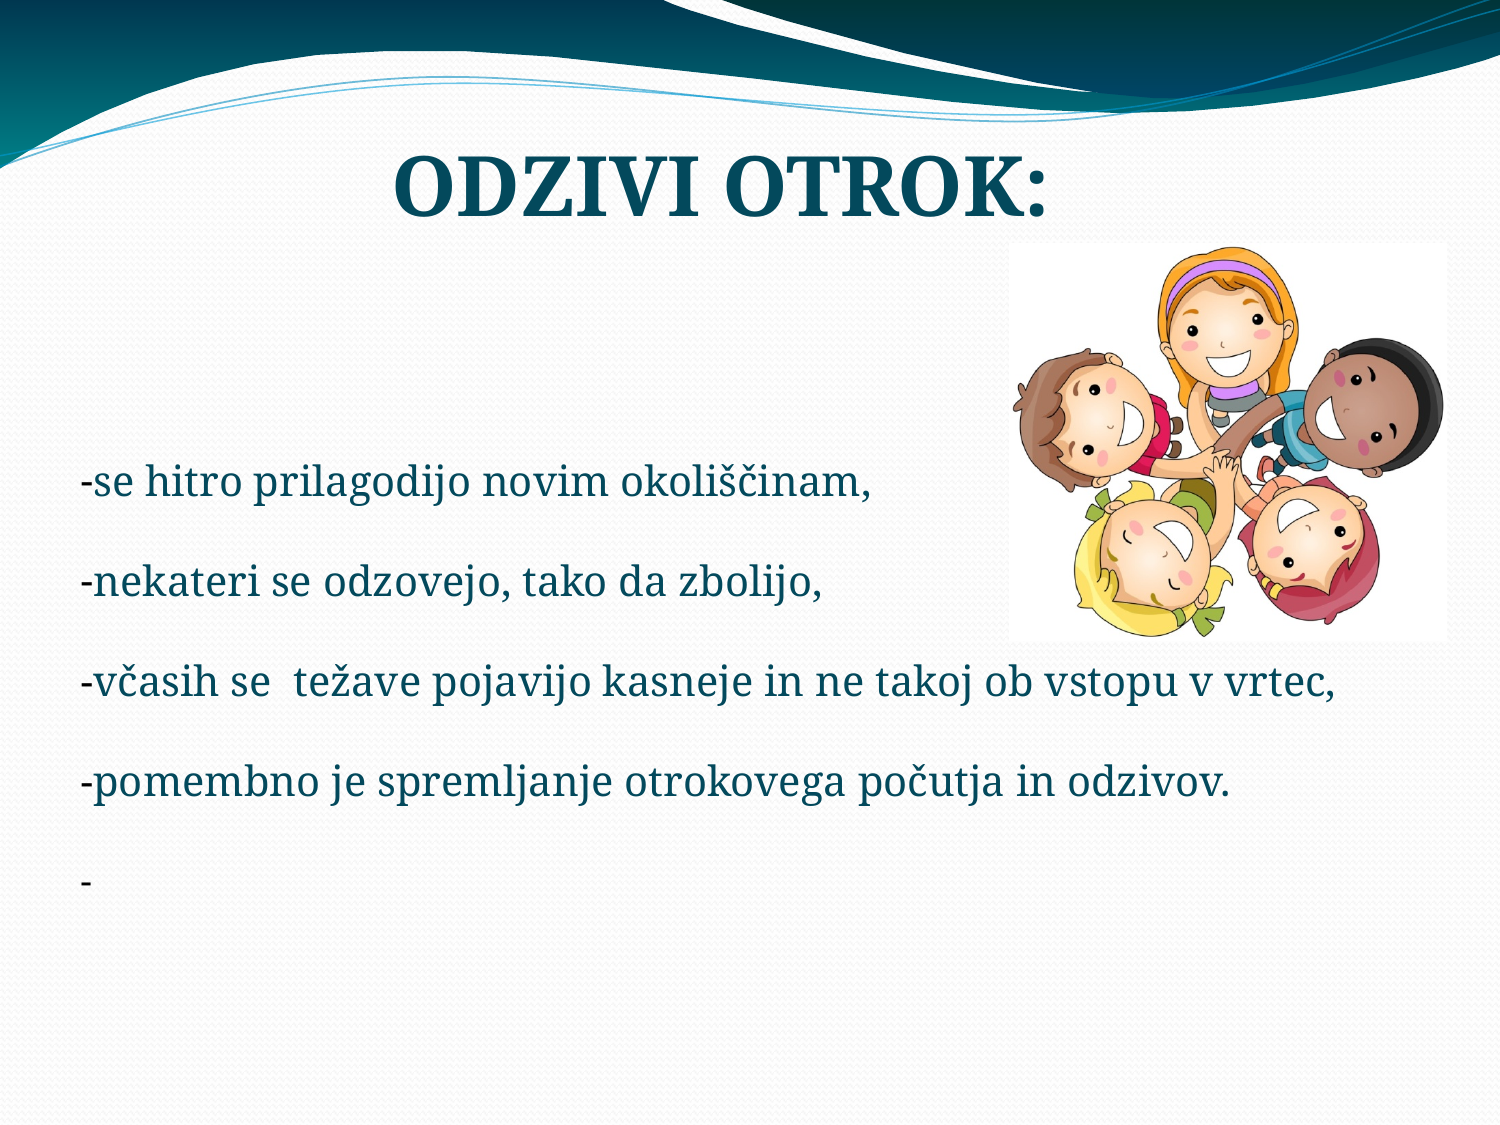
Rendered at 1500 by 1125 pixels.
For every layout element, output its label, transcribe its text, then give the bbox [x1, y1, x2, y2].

picture [1009, 243, 1447, 641]
text_box ODZIVI OTROK: [277, 125, 1164, 242]
text_box se hitro prilagodijo novim okoliščinam, nekateri se odzovejo, tako da zbolijo, včasih se težave pojavijo kasneje in ne takoj ob vstopu v vrtec, pomembno je spremljanje otrokovega počutja in odzivov. [64, 397, 1436, 1094]
